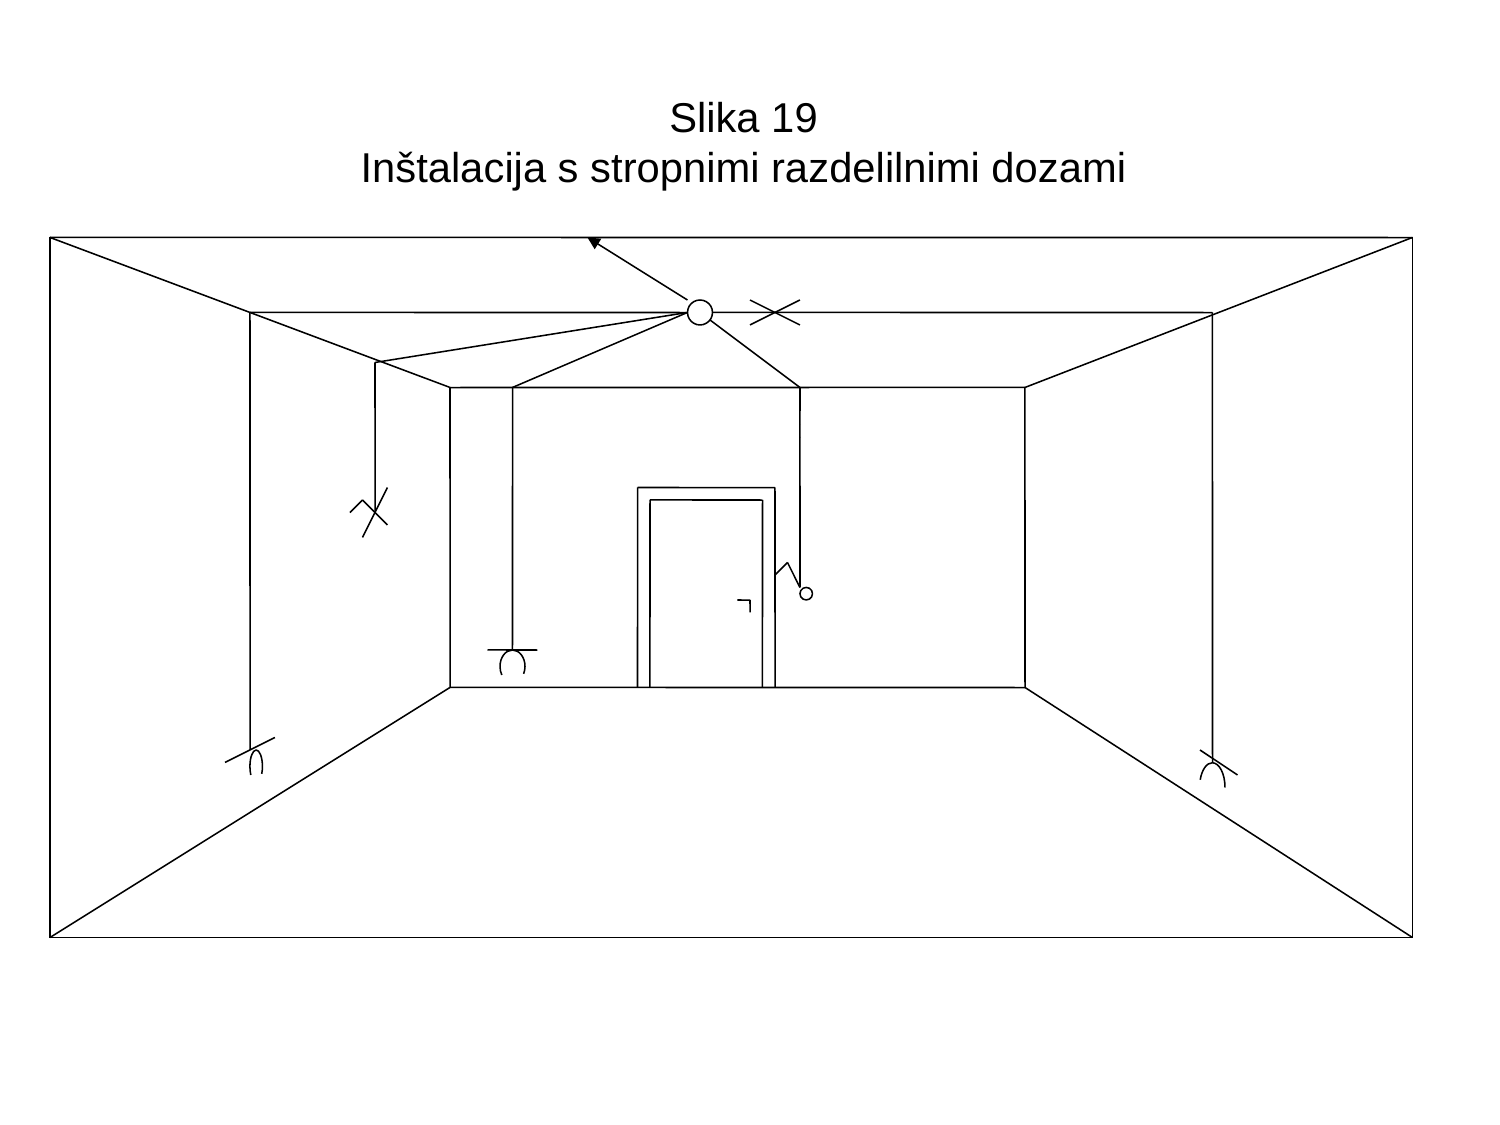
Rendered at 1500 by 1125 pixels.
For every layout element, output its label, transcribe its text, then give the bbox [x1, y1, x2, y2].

title Slika 19 Inštalacija s stropnimi razdelilnimi dozami [62, 45, 1425, 238]
text_box [687, 299, 713, 325]
text_box [799, 587, 813, 600]
